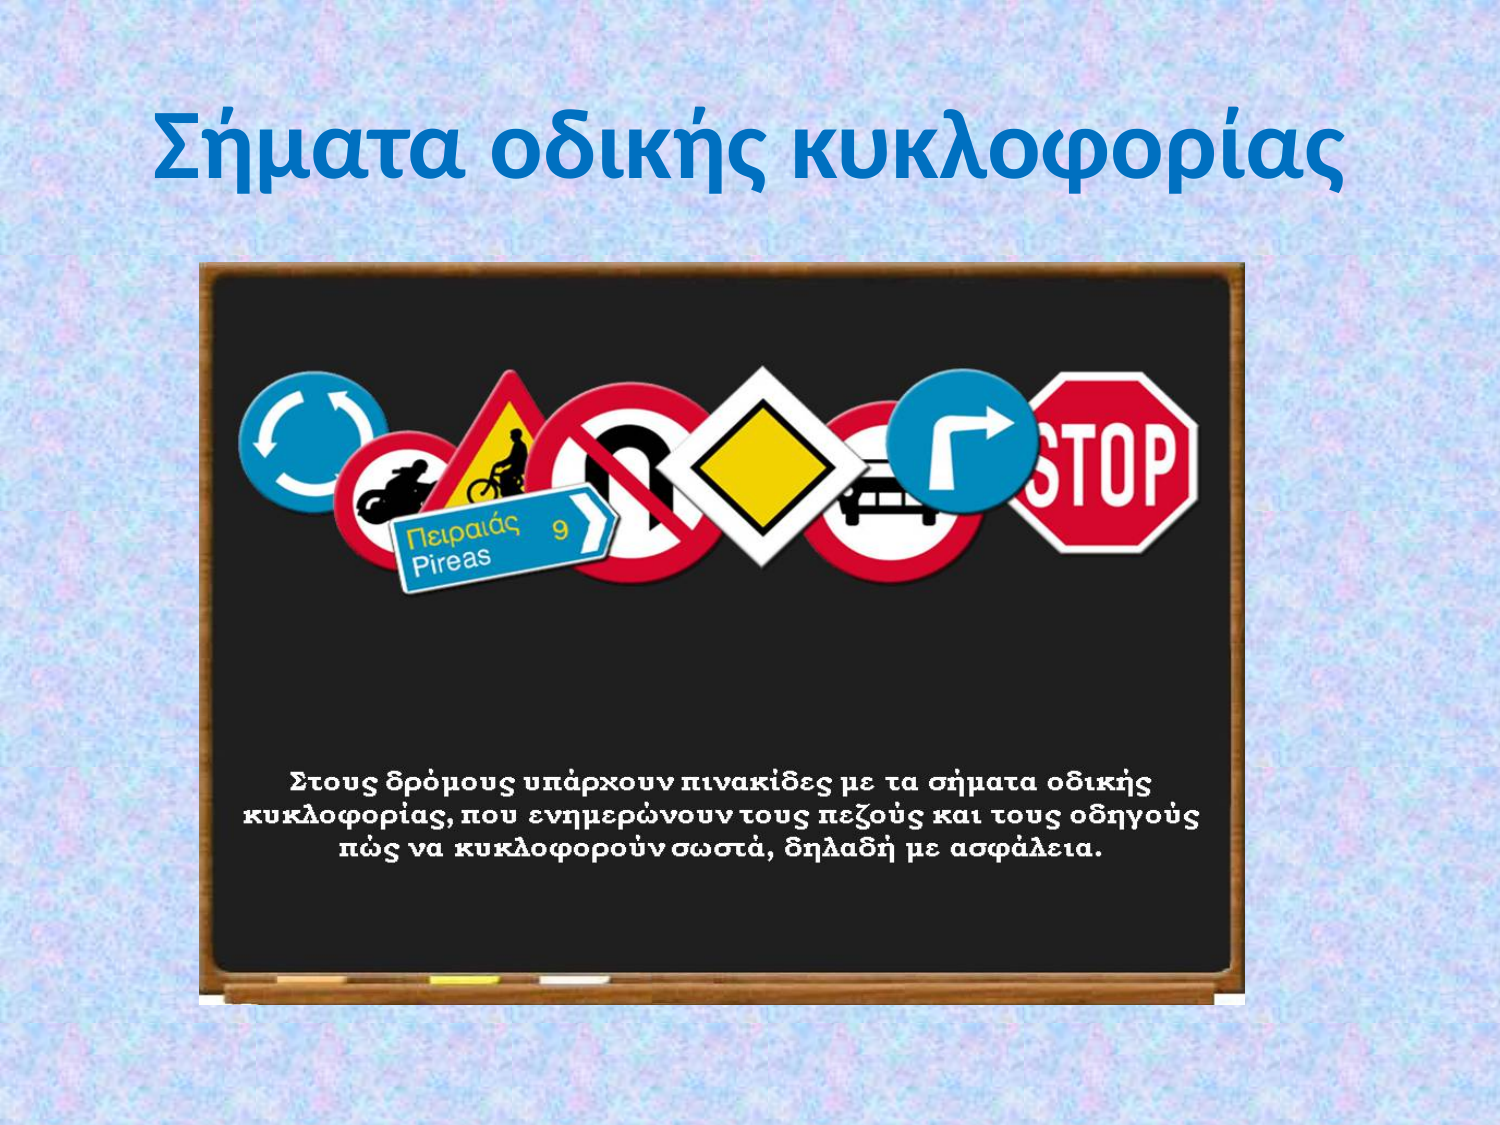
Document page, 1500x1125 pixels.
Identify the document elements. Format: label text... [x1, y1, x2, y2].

title Σήματα οδικής κυκλοφορίας [75, 45, 1425, 233]
picture [0, 0, 1500, 1125]
